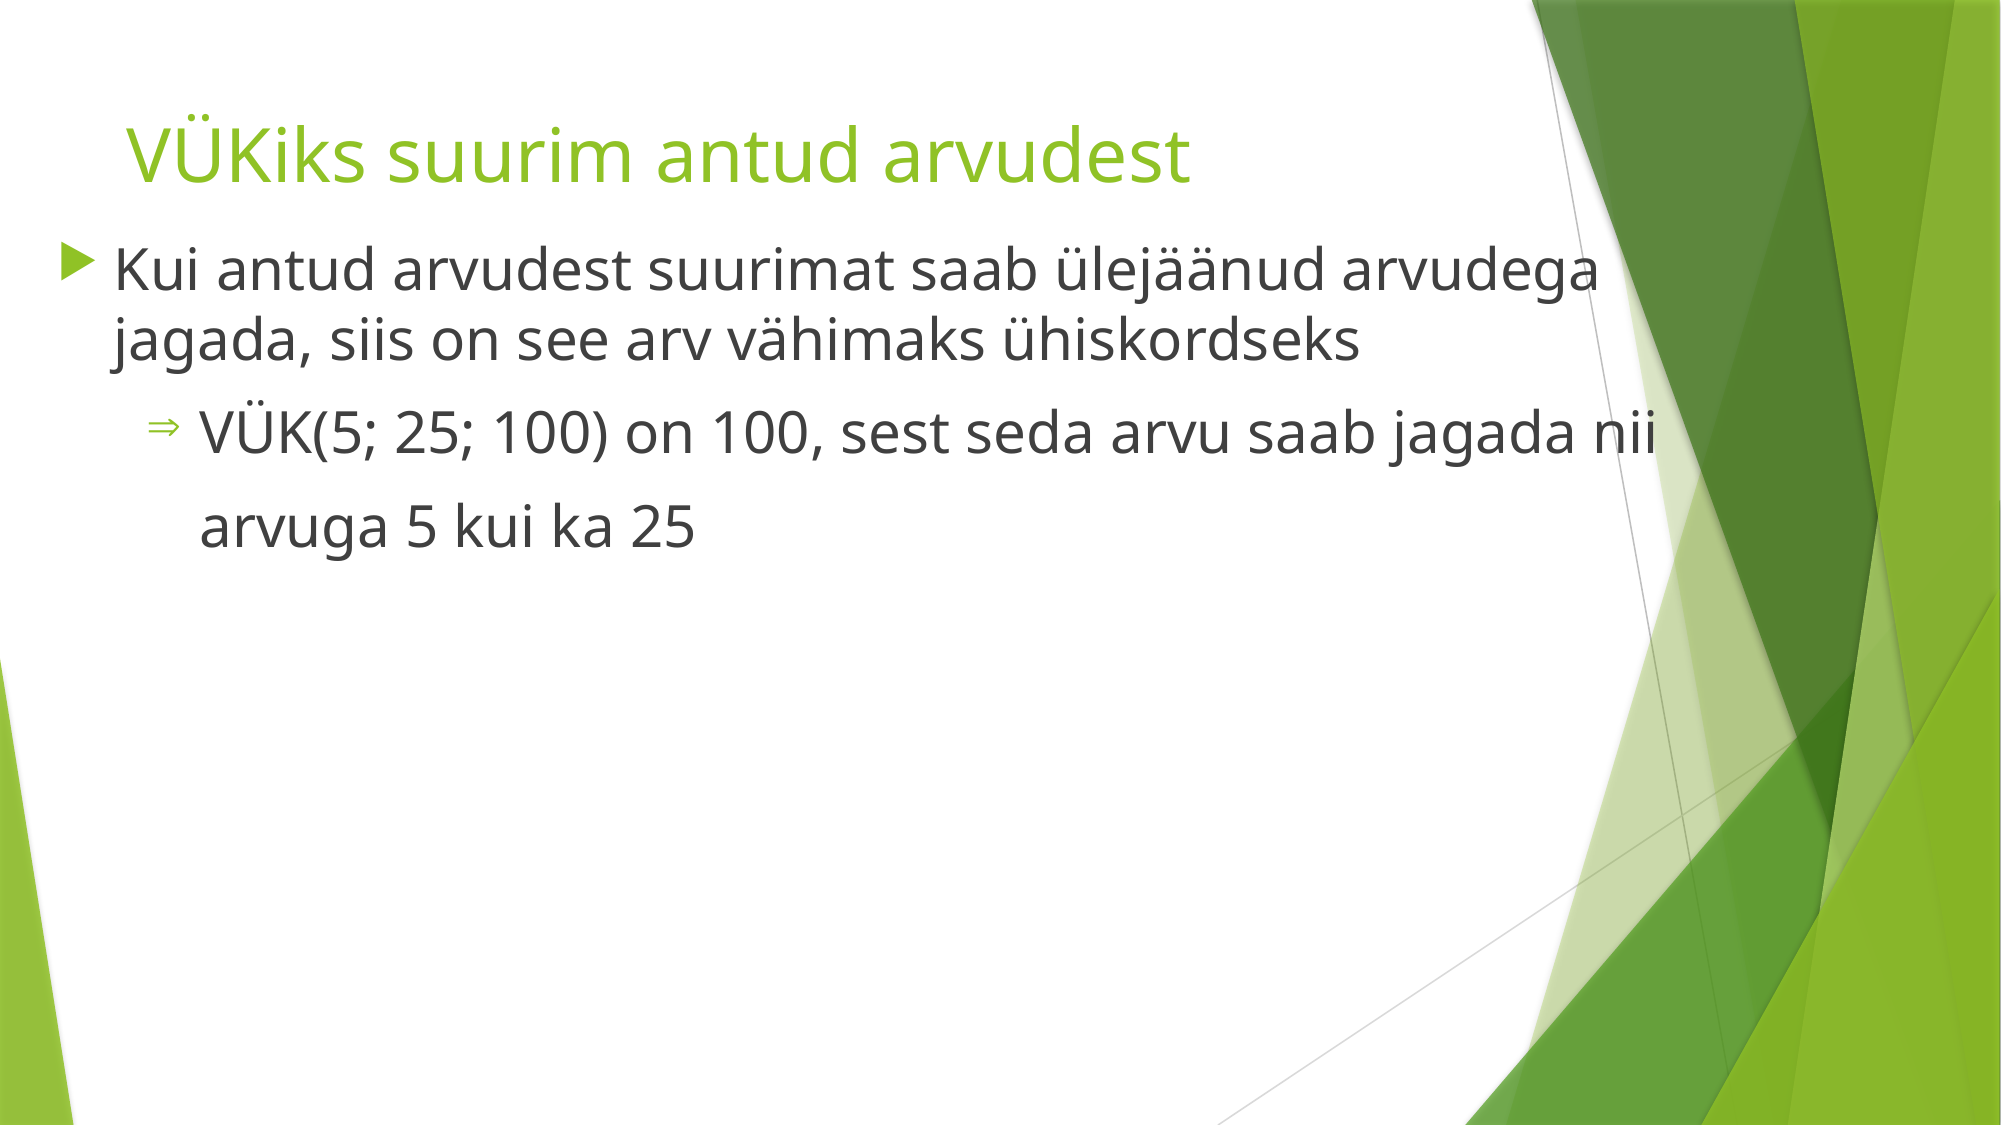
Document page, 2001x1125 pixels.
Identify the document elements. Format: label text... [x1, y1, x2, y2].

title VÜKiks suurim antud arvudest [111, 99, 1595, 224]
list Kui antud arvudest suurimat saab ülejäänud arvudega jagada, siis on see arv vähimaks ühiskordseks VÜK(5; 25; 100) on 100, sest seda arvu saab jagada nii arvuga 5 kui ka 25 [42, 224, 1707, 886]
